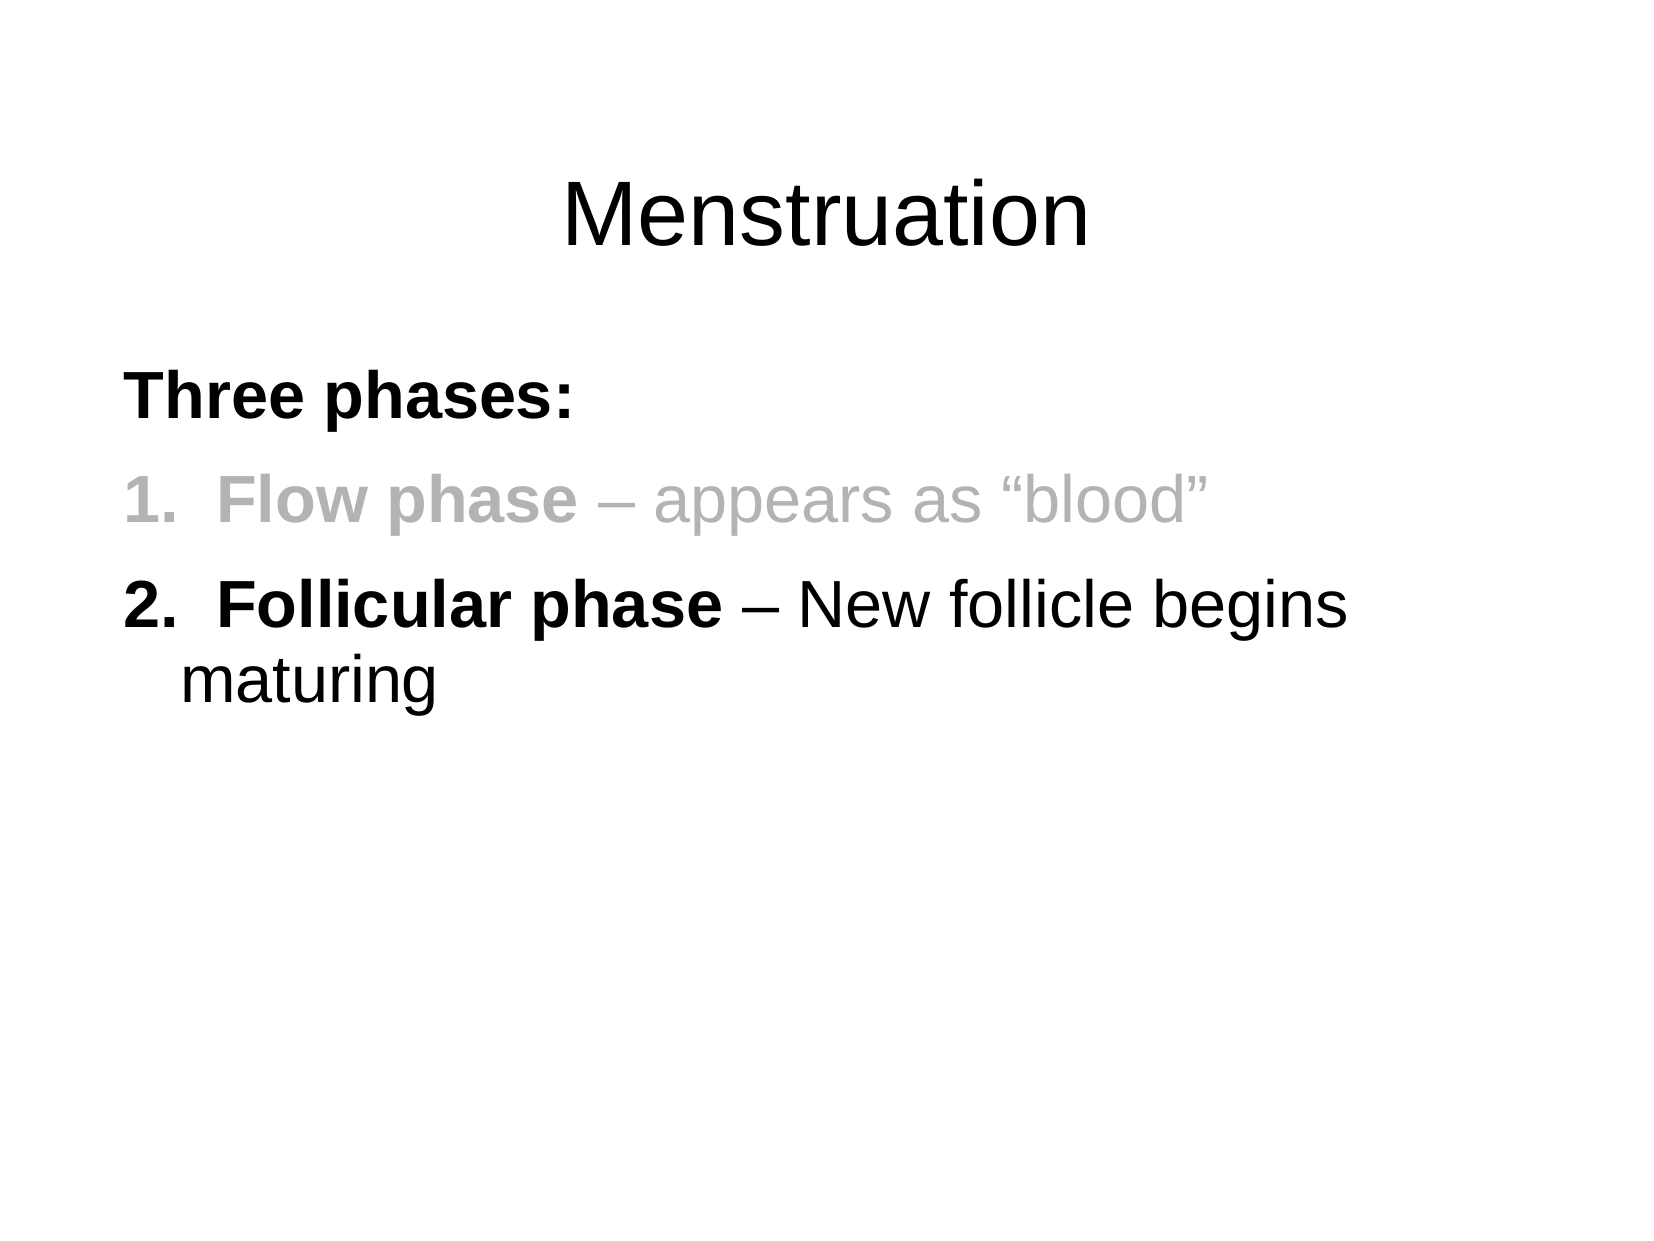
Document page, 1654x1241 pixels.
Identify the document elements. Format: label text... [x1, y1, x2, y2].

list Three phases: 1. Flow phase – appears as “blood” 2. Follicular phase – New follicle begins maturing [124, 358, 1530, 1088]
title Menstruation [124, 117, 1530, 310]
